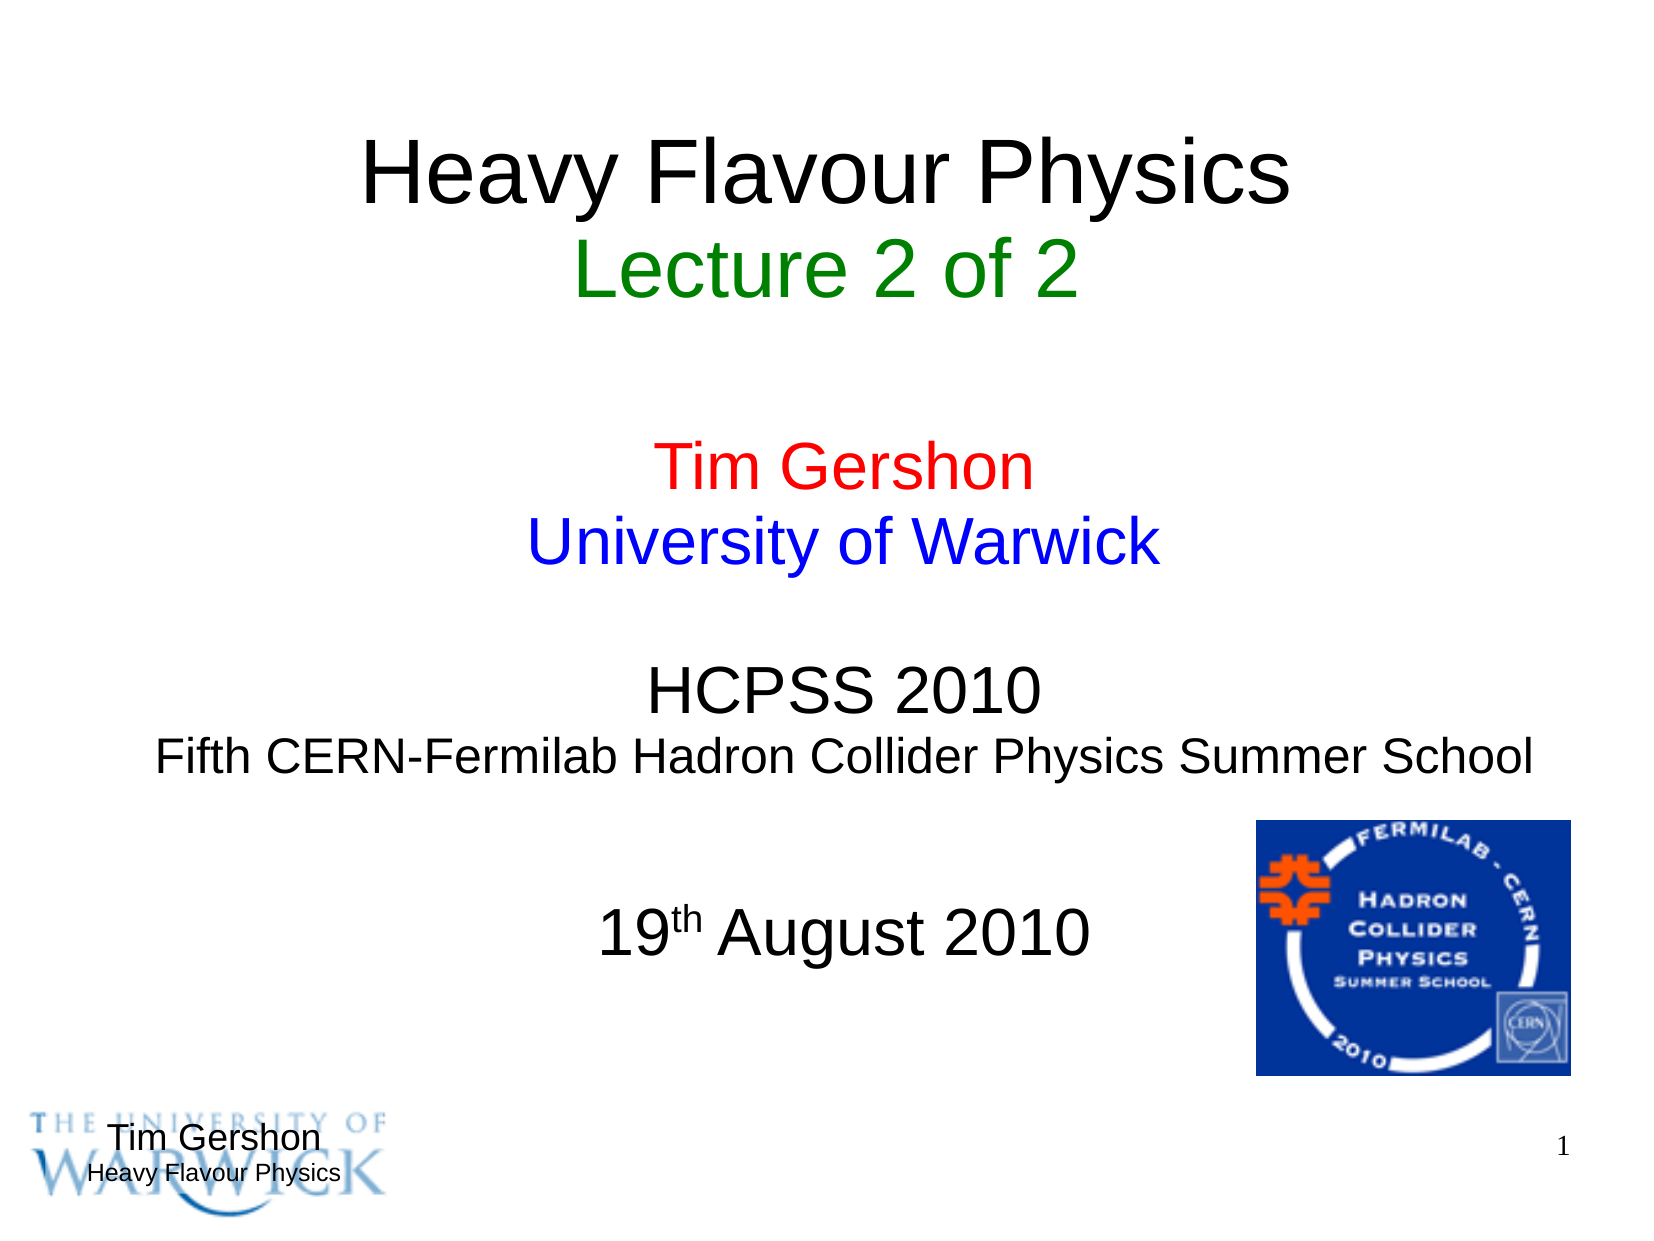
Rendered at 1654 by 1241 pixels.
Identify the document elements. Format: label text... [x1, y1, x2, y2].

subtitle Tim Gershon University of Warwick HCPSS 2010 Fifth CERN-Fermilab Hadron Collider Physics Summer School 19th August 2010 [82, 297, 1571, 1102]
title Heavy Flavour Physics Lecture 2 of 2 [82, 120, 1571, 297]
text_box Tim Gershon Heavy Flavour Physics [45, 1108, 383, 1194]
picture [1256, 820, 1571, 1076]
picture [19, 1106, 406, 1232]
